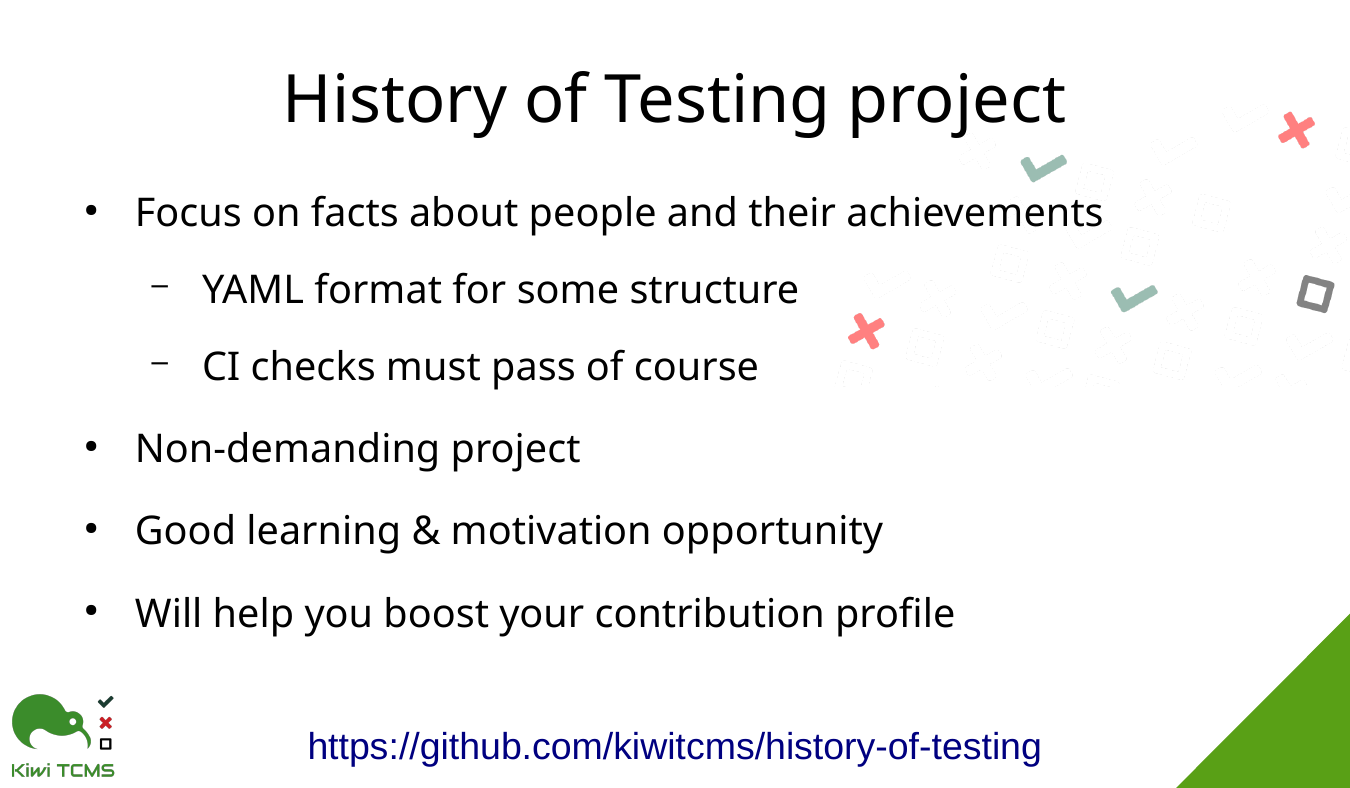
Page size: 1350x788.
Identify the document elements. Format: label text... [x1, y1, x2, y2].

list Focus on facts about people and their achievements YAML format for some structure CI checks must pass of course Non-demanding project Good learning & motivation opportunity Will help you boost your contribution profile [67, 184, 1283, 641]
title History of Testing project [67, 31, 1283, 163]
picture [11, 684, 115, 787]
